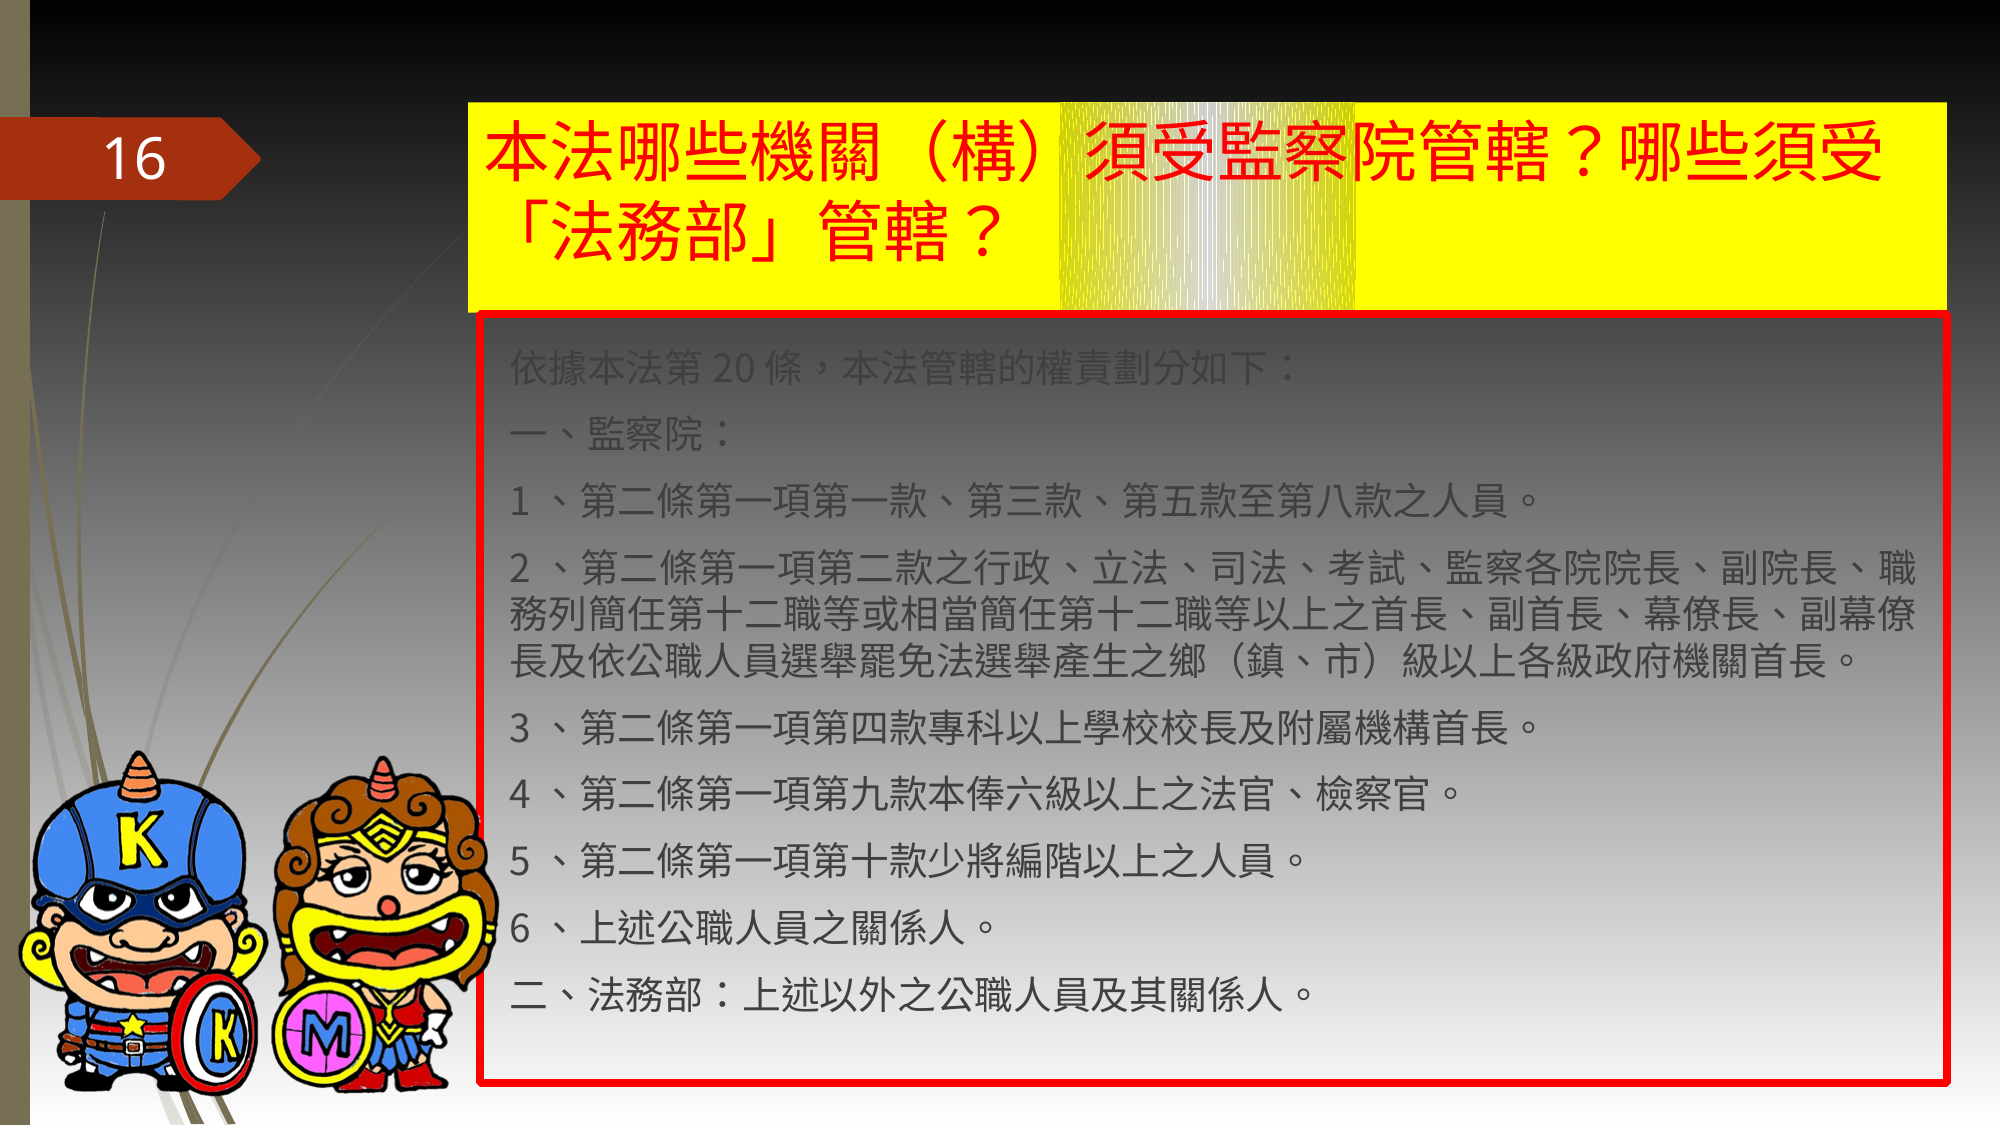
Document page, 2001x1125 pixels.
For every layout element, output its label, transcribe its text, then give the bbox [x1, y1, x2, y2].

title 本法哪些機關（構）須受監察院管轄？哪些須受「法務部」管轄？ [468, 102, 1947, 313]
picture [0, 745, 510, 1101]
list 依據本法第20條，本法管轄的權責劃分如下： 一、監察院： 1、第二條第一項第一款、第三款、第五款至第八款之人員。 2、第二條第一項第二款之行政、立法、司法、考試、監察各院院長、副院長、職務列簡任第十二職等或相當簡任第十二職等以上之首長、副首長、幕僚長、副幕僚長及依公職人員選舉罷免法選舉產生之鄉（鎮、市）級以上各級政府機關首長。 3、第二條第一項第四款專科以上學校校長及附屬機構首長。 4、第二條第一項第九款本俸六級以上之法官、檢察官。 5、第二條第一項第十款少將編階以上之人員。 6、上述公職人員之關係人。 二、法務部：上述以外之公職人員及其關係人。 [480, 313, 1947, 1084]
text_box 16 [86, 114, 199, 199]
